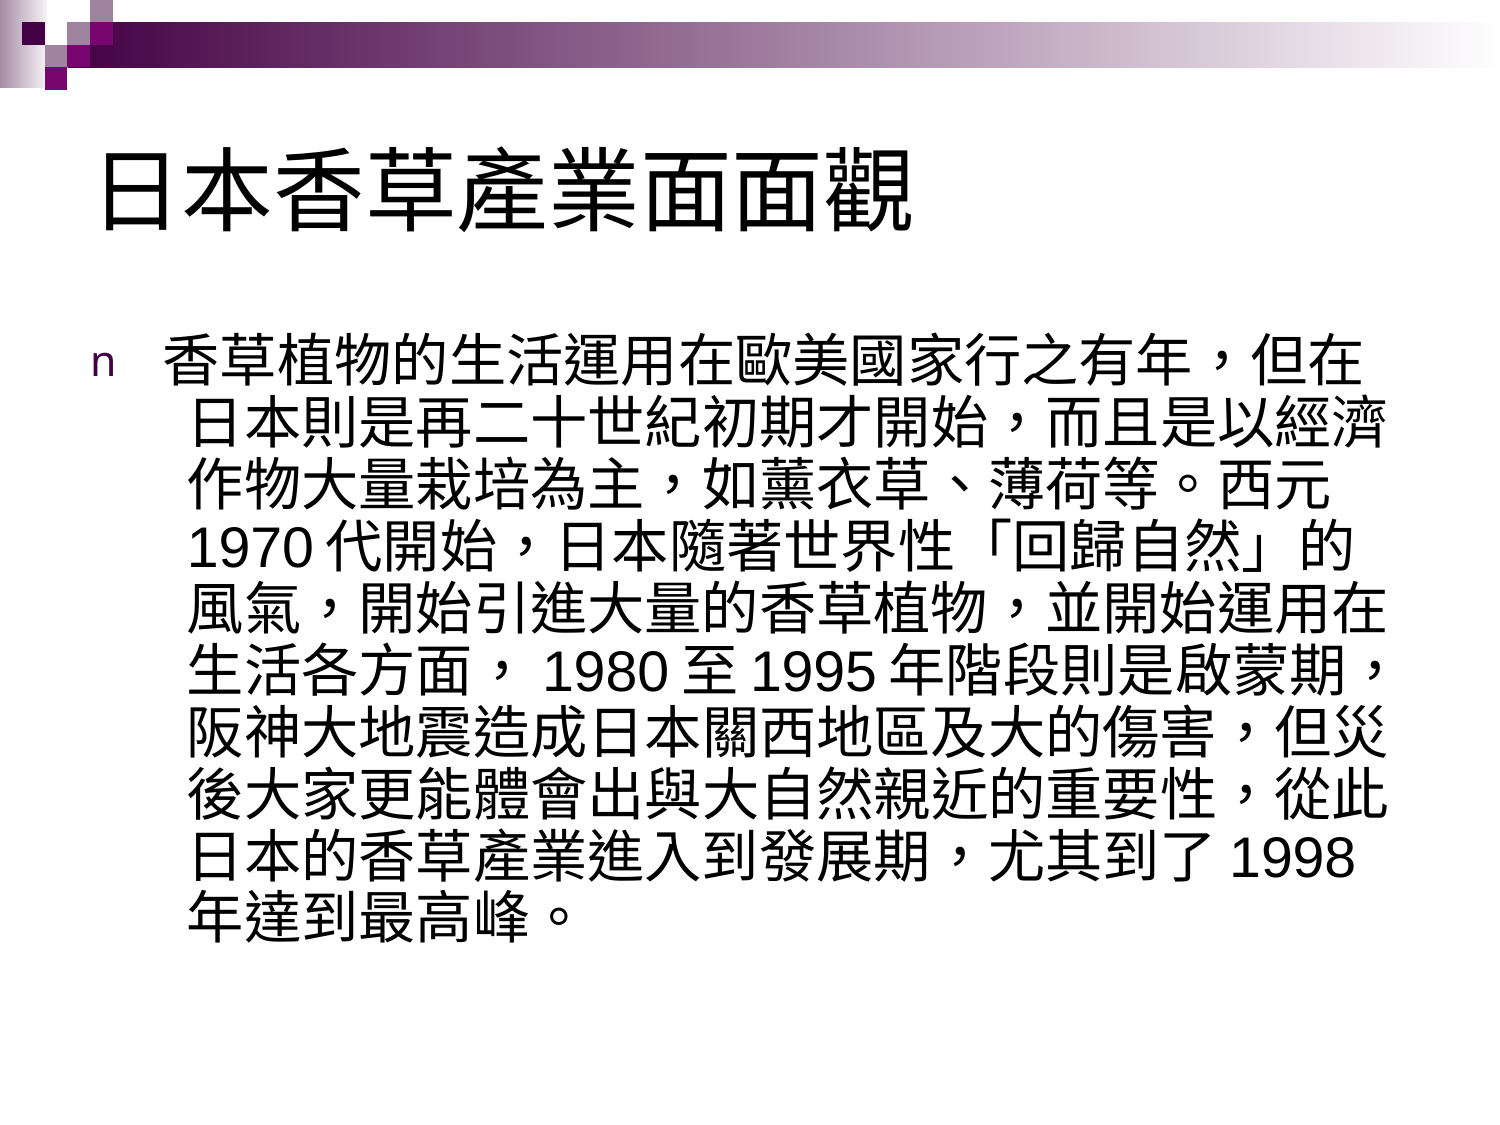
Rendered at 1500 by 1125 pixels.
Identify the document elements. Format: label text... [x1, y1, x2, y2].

title 日本香草產業面面觀 [75, 75, 1426, 300]
list 香草植物的生活運用在歐美國家行之有年，但在日本則是再二十世紀初期才開始，而且是以經濟作物大量栽培為主，如薰衣草、薄荷等。西元1970代開始，日本隨著世界性「回歸自然」的風氣，開始引進大量的香草植物，並開始運用在生活各方面，1980至1995年階段則是啟蒙期，阪神大地震造成日本關西地區及大的傷害，但災後大家更能體會出與大自然親近的重要性，從此日本的香草產業進入到發展期，尤其到了1998年達到最高峰。 [75, 324, 1426, 963]
